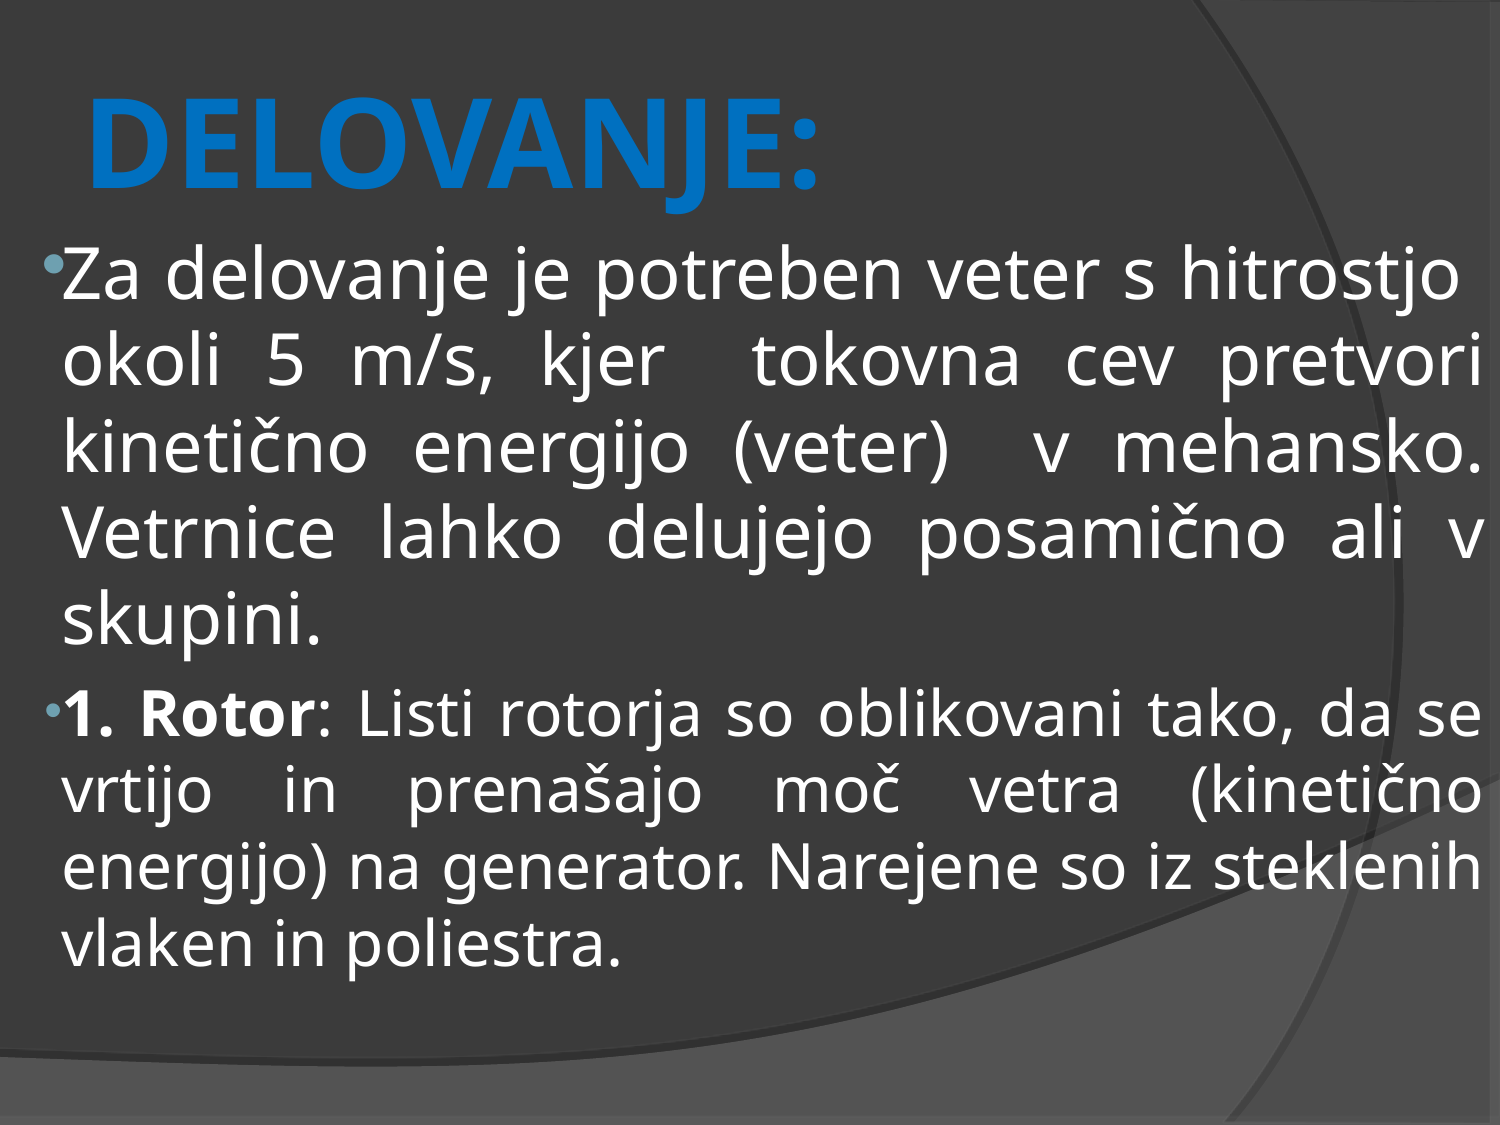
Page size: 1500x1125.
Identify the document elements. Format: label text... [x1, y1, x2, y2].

list Za delovanje je potreben veter s hitrostjo okoli 5 m/s, kjer tokovna cev pretvori kinetično energijo (veter) v mehansko. Vetrnice lahko delujejo posamično ali v skupini. 1. Rotor: Listi rotorja so oblikovani tako, da se vrtijo in prenašajo moč vetra (kinetično energijo) na generator. Narejene so iz steklenih vlaken in poliestra. [29, 220, 1500, 1035]
title DELOVANJE: [75, 45, 1300, 220]
